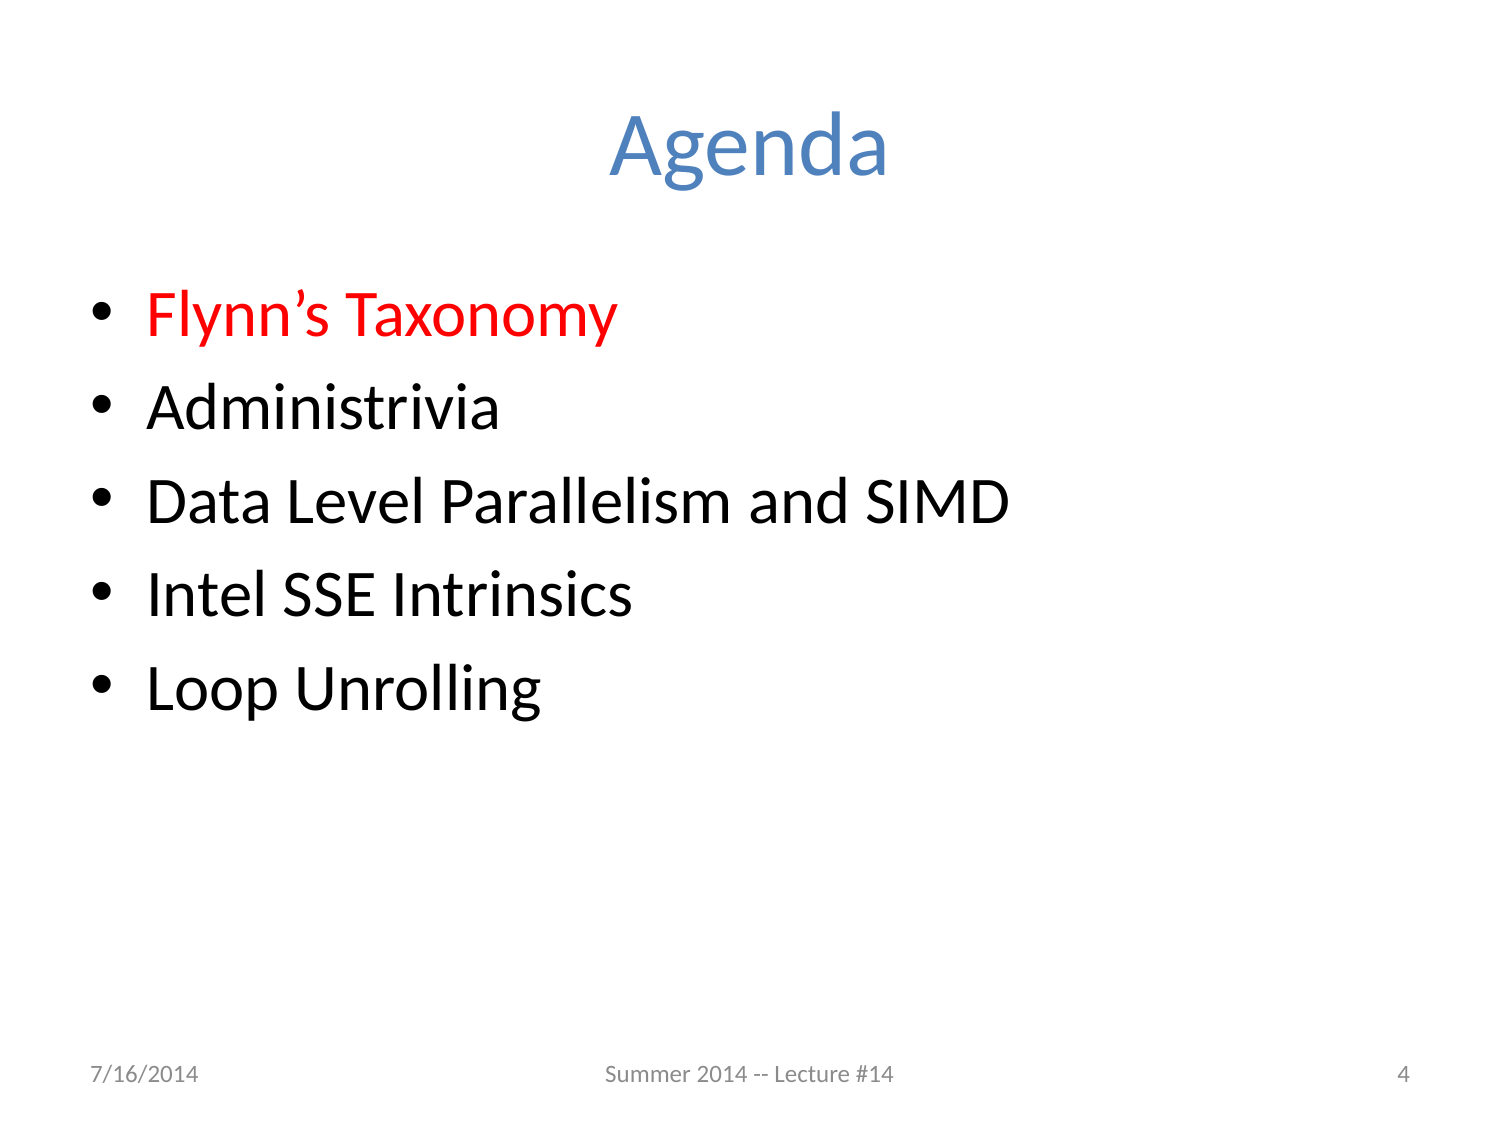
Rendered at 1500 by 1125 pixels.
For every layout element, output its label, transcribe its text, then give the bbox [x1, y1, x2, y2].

slide_number 7/16/2014 [75, 1042, 425, 1103]
list Flynn’s Taxonomy Administrivia Data Level Parallelism and SIMD Intel SSE Intrinsics Loop Unrolling [75, 262, 1425, 1005]
title Agenda [75, 45, 1425, 233]
footer Summer 2014 -- Lecture #14 [512, 1042, 988, 1103]
slide_number <number> [1074, 1042, 1425, 1103]
